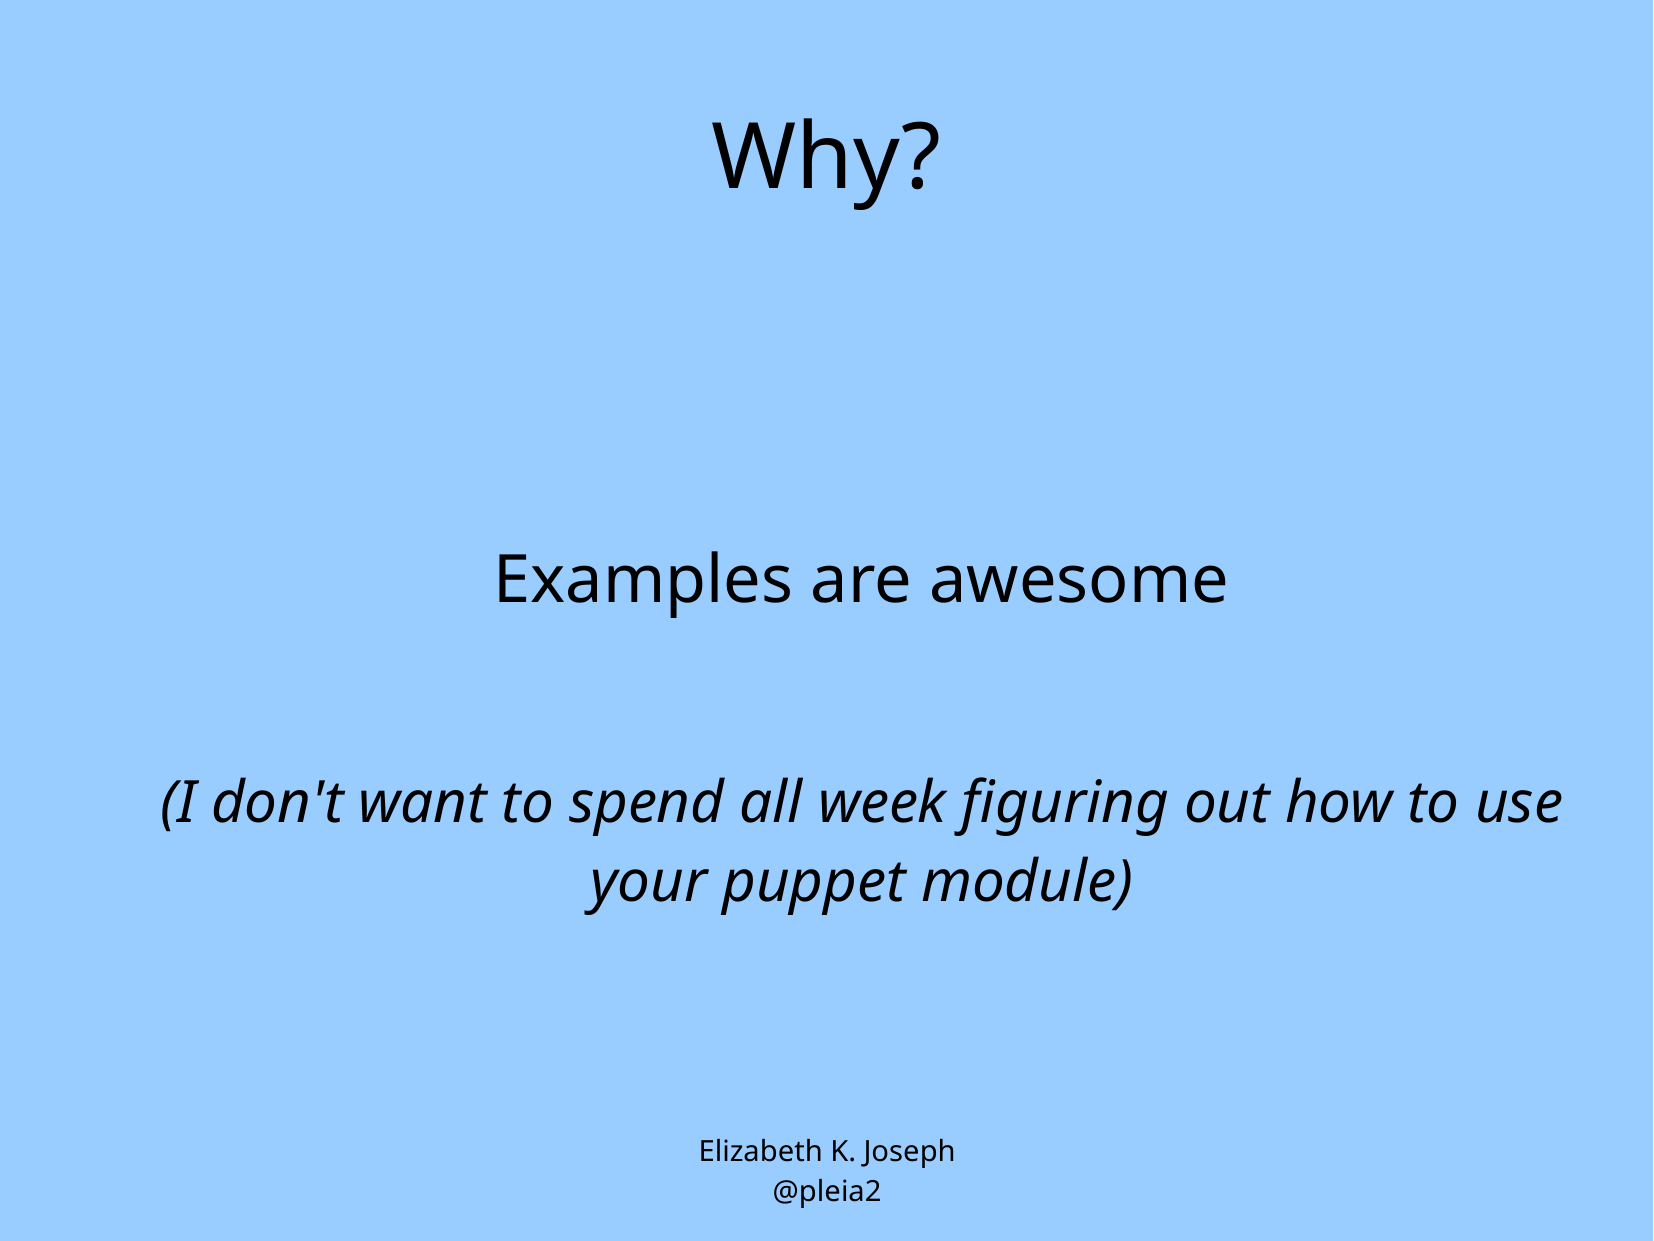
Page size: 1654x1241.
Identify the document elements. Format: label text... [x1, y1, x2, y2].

title Why? [82, 49, 1571, 257]
list Examples are awesome (I don't want to spend all week figuring out how to use your puppet module) [82, 290, 1571, 1010]
